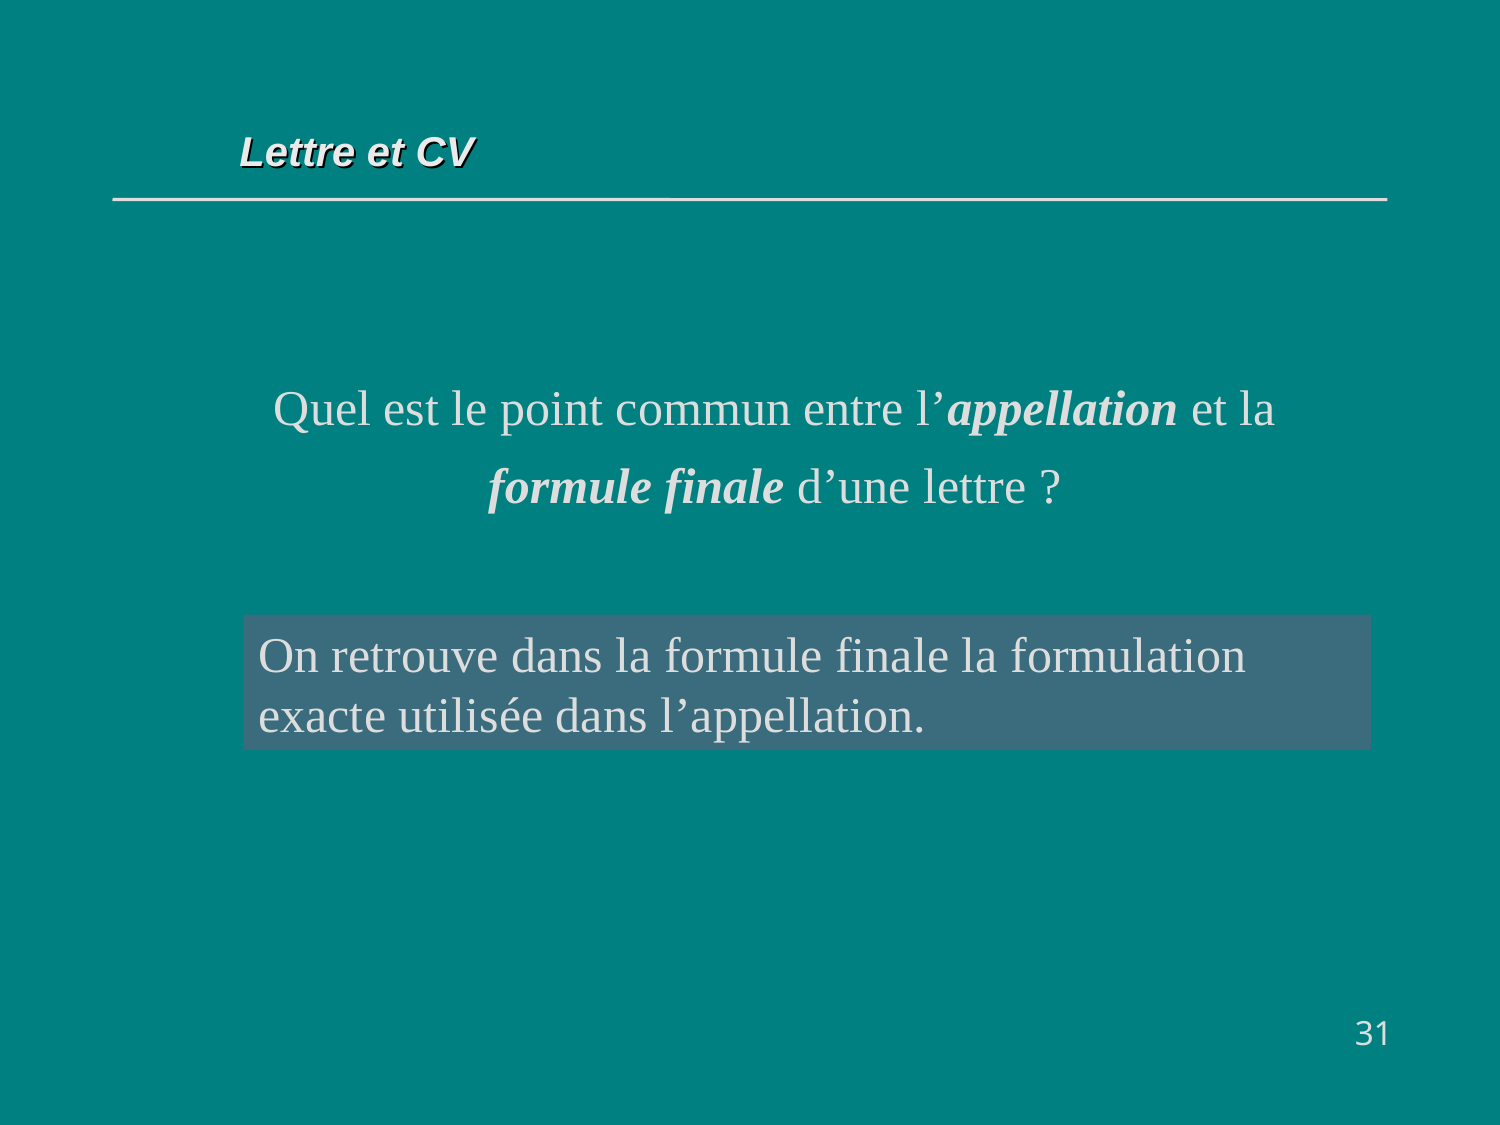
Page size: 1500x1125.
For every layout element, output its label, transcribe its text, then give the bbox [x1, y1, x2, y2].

text_box Quel est le point commun entre l’appellation et la formule finale d’une lettre ? [174, 349, 1376, 522]
text_box On retrouve dans la formule finale la formulation exacte utilisée dans l’appellation. [243, 614, 1372, 751]
text_box Lettre et CV [224, 116, 489, 183]
